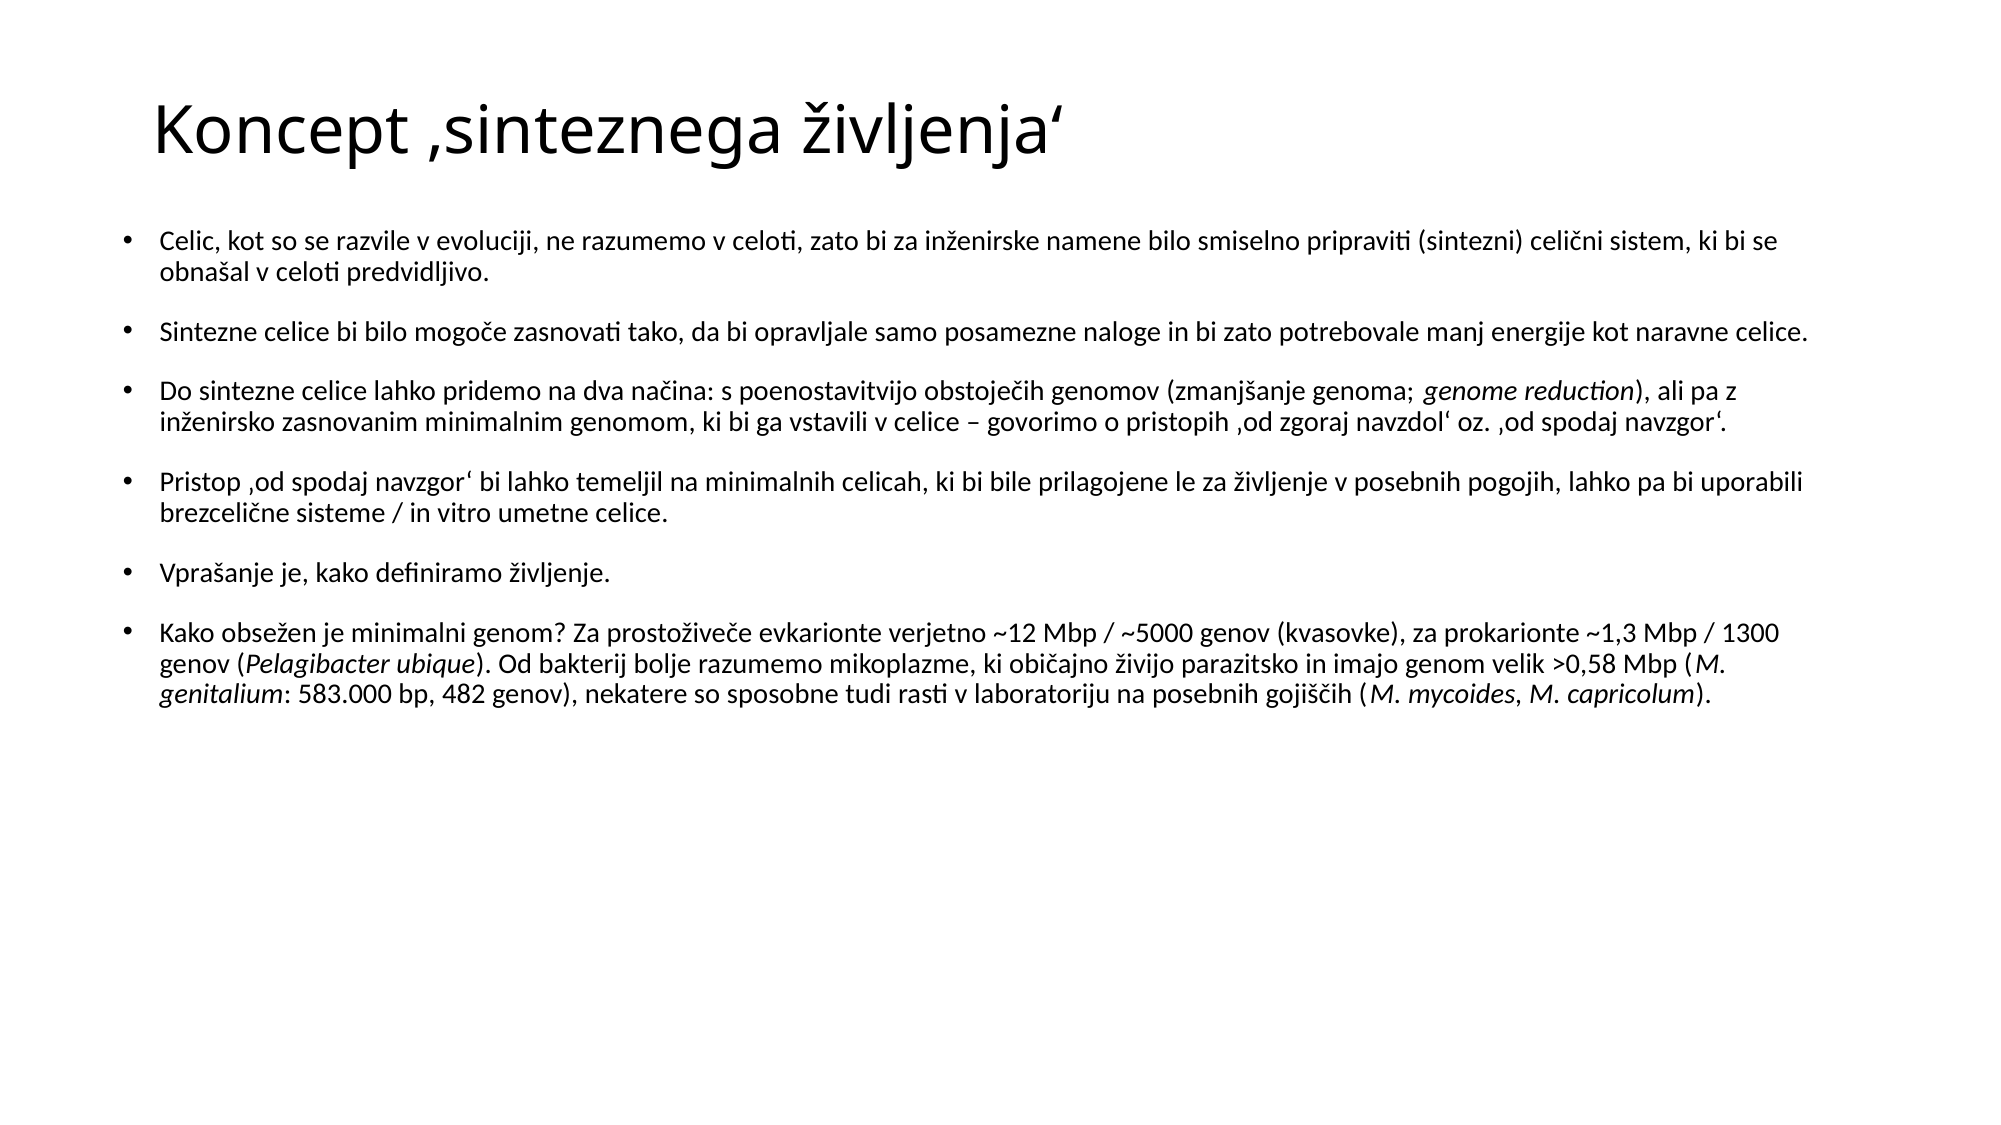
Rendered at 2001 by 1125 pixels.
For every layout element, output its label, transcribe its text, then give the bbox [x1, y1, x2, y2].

list Celic, kot so se razvile v evoluciji, ne razumemo v celoti, zato bi za inženirske namene bilo smiselno pripraviti (sintezni) celični sistem, ki bi se obnašal v celoti predvidljivo. Sintezne celice bi bilo mogoče zasnovati tako, da bi opravljale samo posamezne naloge in bi zato potrebovale manj energije kot naravne celice. Do sintezne celice lahko pridemo na dva načina: s poenostavitvijo obstoječih genomov (zmanjšanje genoma; genome reduction), ali pa z inženirsko zasnovanim minimalnim genomom, ki bi ga vstavili v celice – govorimo o pristopih ‚od zgoraj navzdol‘ oz. ‚od spodaj navzgor‘. Pristop ‚od spodaj navzgor‘ bi lahko temeljil na minimalnih celicah, ki bi bile prilagojene le za življenje v posebnih pogojih, lahko pa bi uporabili brezcelične sisteme / in vitro umetne celice. Vprašanje je, kako definiramo življenje. Kako obsežen je minimalni genom? Za prostoživeče evkarionte verjetno ~12 Mbp / ~5000 genov (kvasovke), za prokarionte ~1,3 Mbp / 1300 genov (Pelagibacter ubique). Od bakterij bolje razumemo mikoplazme, ki običajno živijo parazitsko in imajo genom velik >0,58 Mbp (M. genitalium: 583.000 bp, 482 genov), nekatere so sposobne tudi rasti v laboratoriju na posebnih gojiščih (M. mycoides, M. capricolum). [107, 218, 1833, 739]
title Koncept ‚sinteznega življenja‘ [137, 59, 1863, 204]
